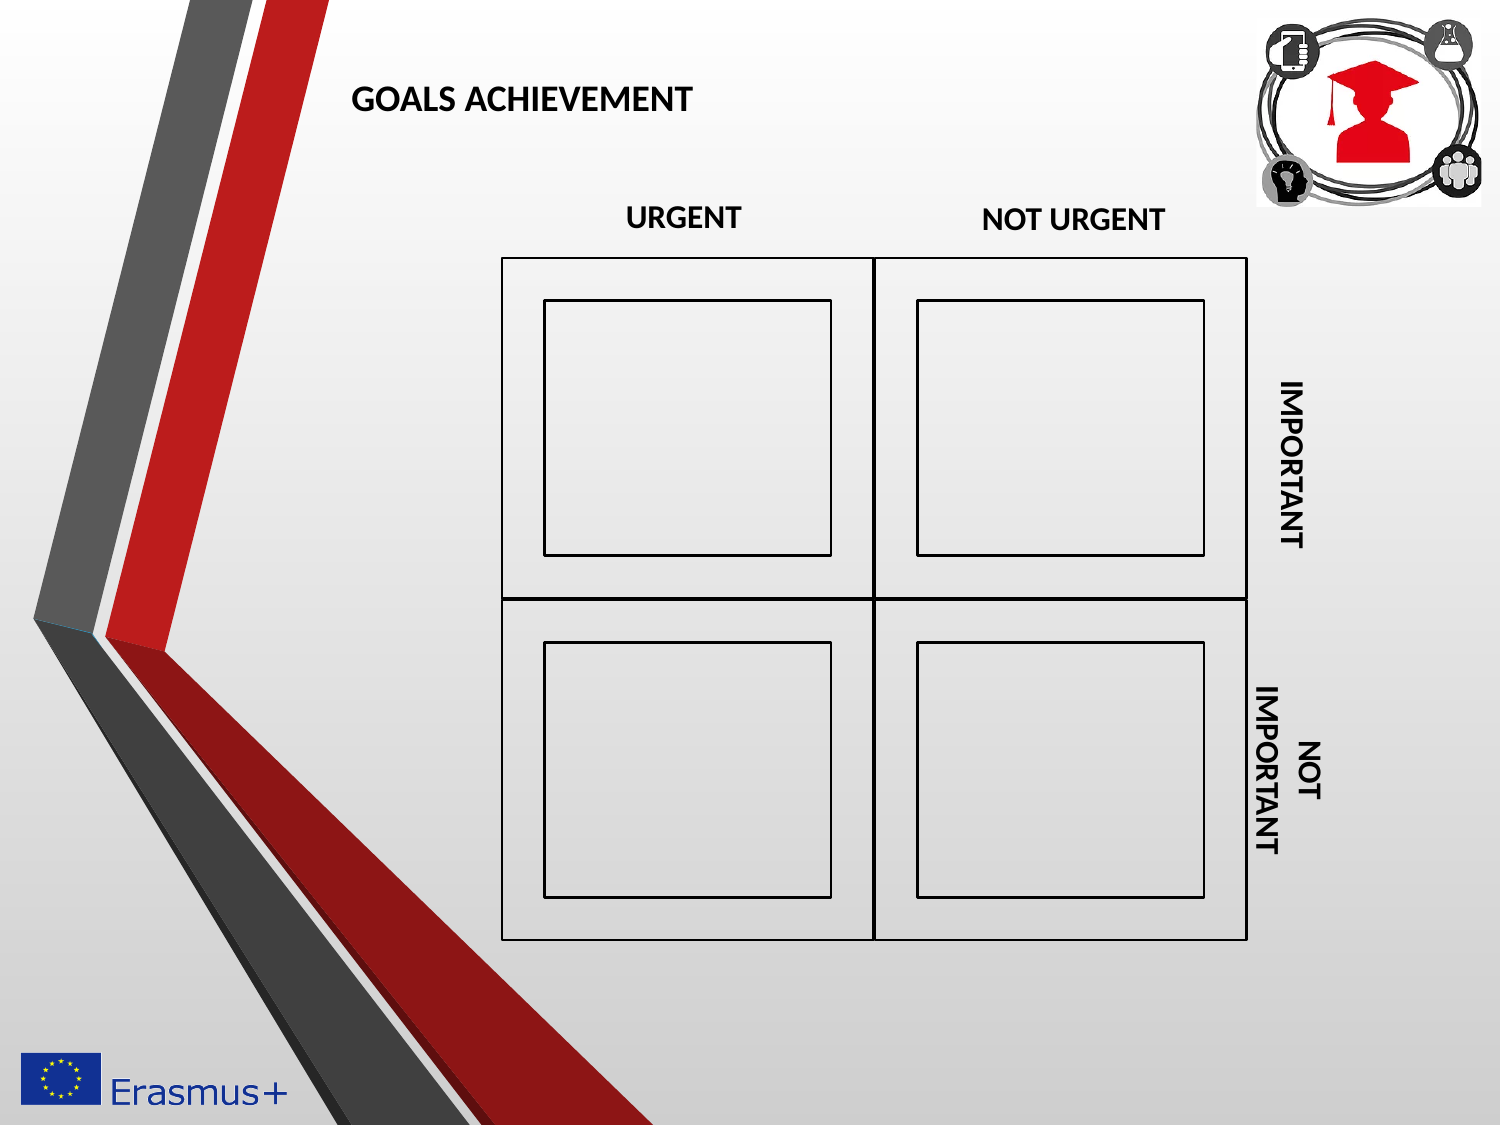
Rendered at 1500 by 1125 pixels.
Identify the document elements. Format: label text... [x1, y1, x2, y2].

text_box URGENT [610, 184, 867, 257]
text_box IMPORTANT [1248, 344, 1325, 586]
text_box GOALS ACHIEVEMENT [336, 66, 975, 127]
text_box NOT IMPORTANT [1266, 649, 1343, 891]
picture [5, 1037, 302, 1120]
picture [1256, 18, 1482, 207]
chart [1257, 19, 1483, 209]
text_box NOT URGENT [966, 186, 1223, 258]
